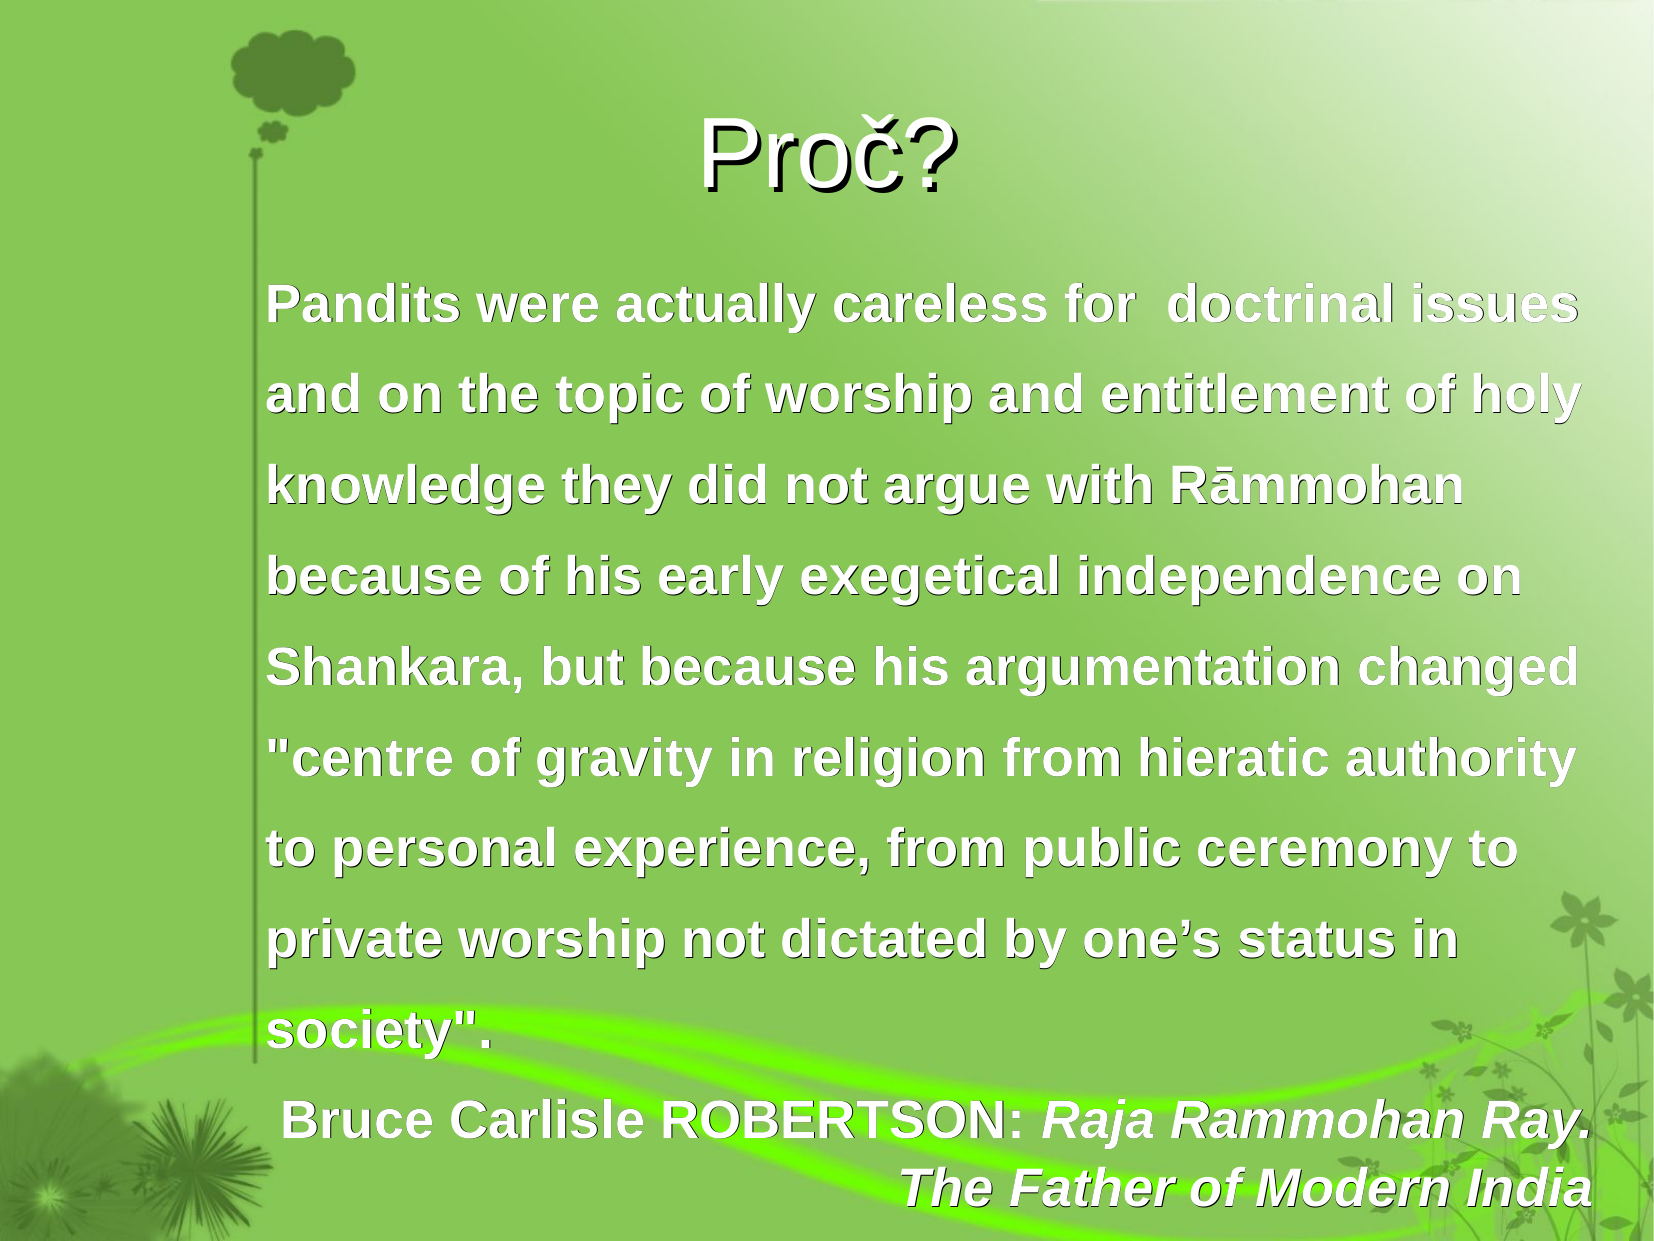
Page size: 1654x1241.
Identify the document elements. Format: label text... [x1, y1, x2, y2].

picture [0, 0, 1654, 1241]
title Proč? [82, 56, 1571, 250]
list Pandits were actually careless for doctrinal issues and on the topic of worship and entitlement of holy knowledge they did not argue with Rāmmohan because of his early exegetical independence on Shankara, but because his argumentation changed "centre of gravity in religion from hieratic authority to personal experience, from public ceremony to private worship not dictated by one’s status in society". Bruce Carlisle ROBERTSON: Raja Rammohan Ray. The Father of Modern India [265, 242, 1595, 1197]
